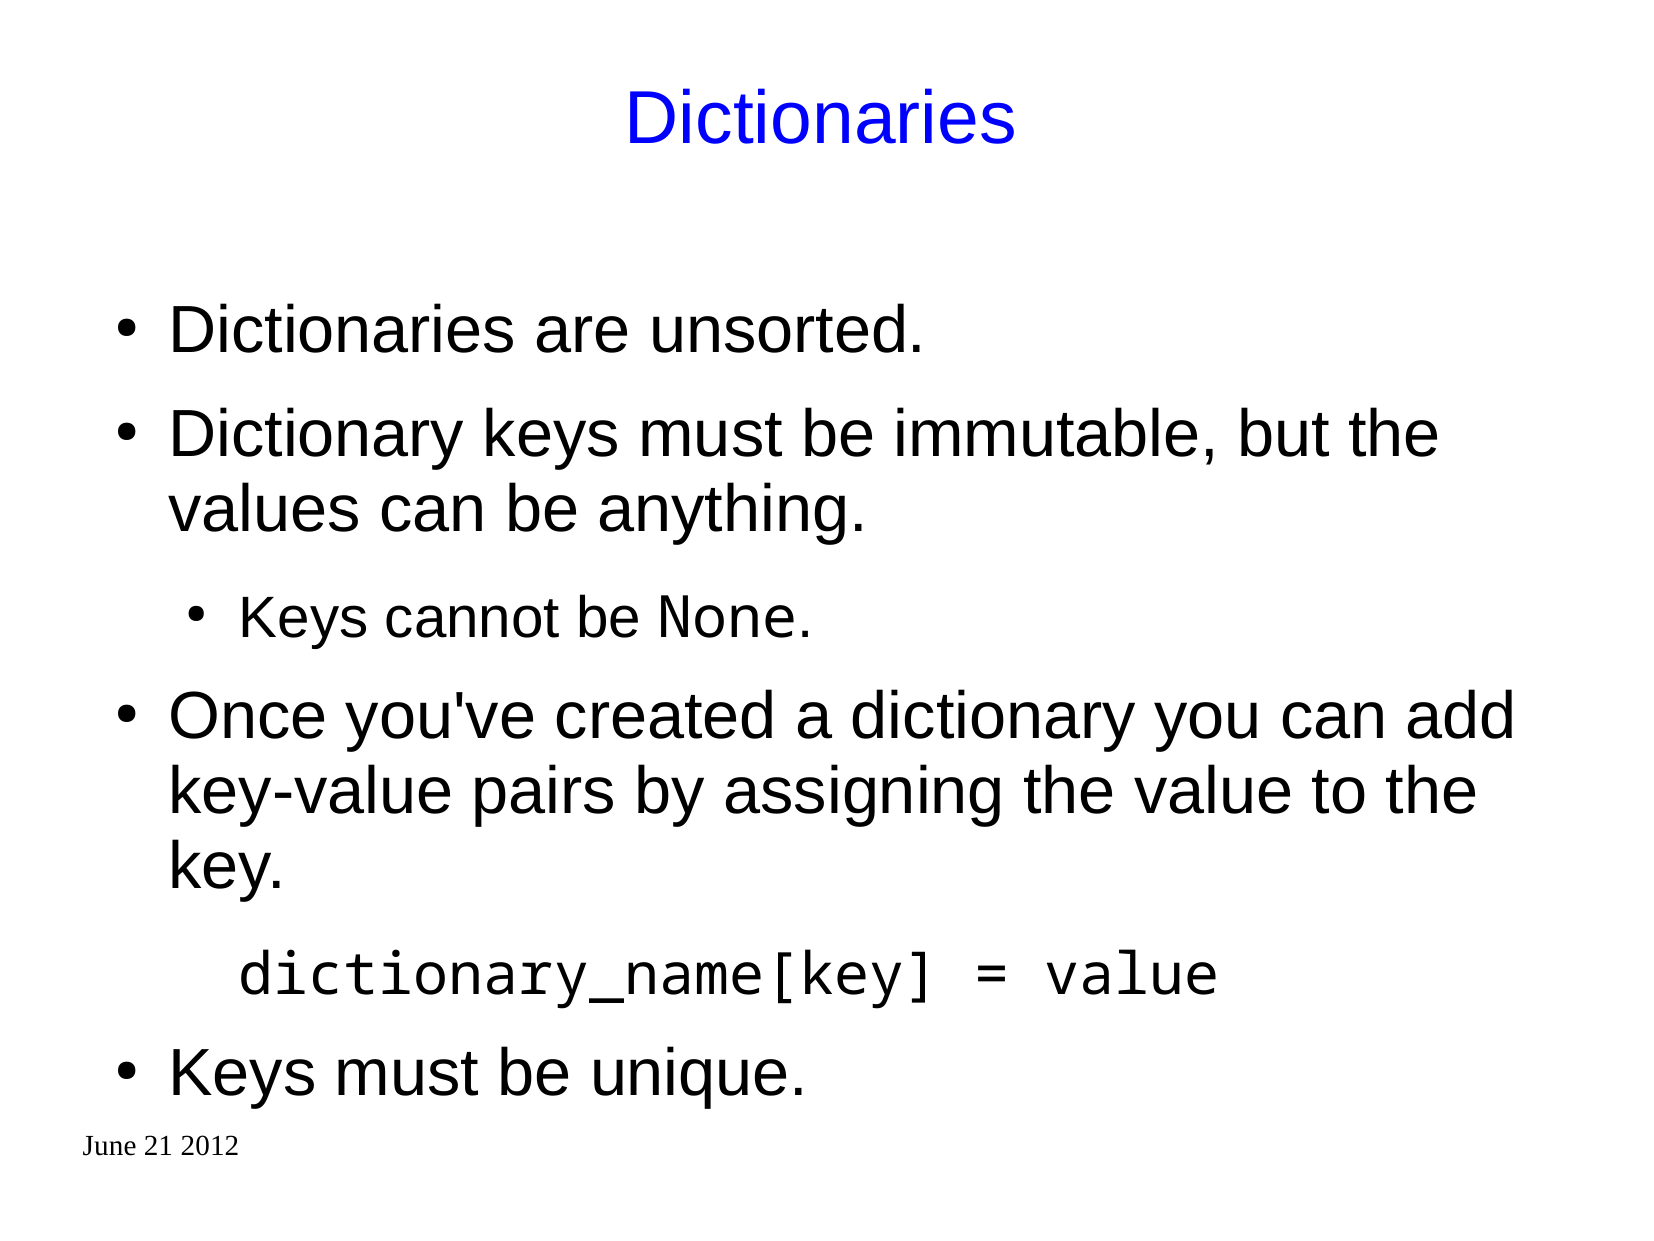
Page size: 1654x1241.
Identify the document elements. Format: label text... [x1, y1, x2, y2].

title Dictionaries [76, 58, 1565, 178]
list Dictionaries are unsorted. Dictionary keys must be immutable, but the values can be anything. Keys cannot be None. Once you've created a dictionary you can add key-value pairs by assigning the value to the key. dictionary_name[key] = value Keys must be unique. [97, 292, 1586, 1111]
